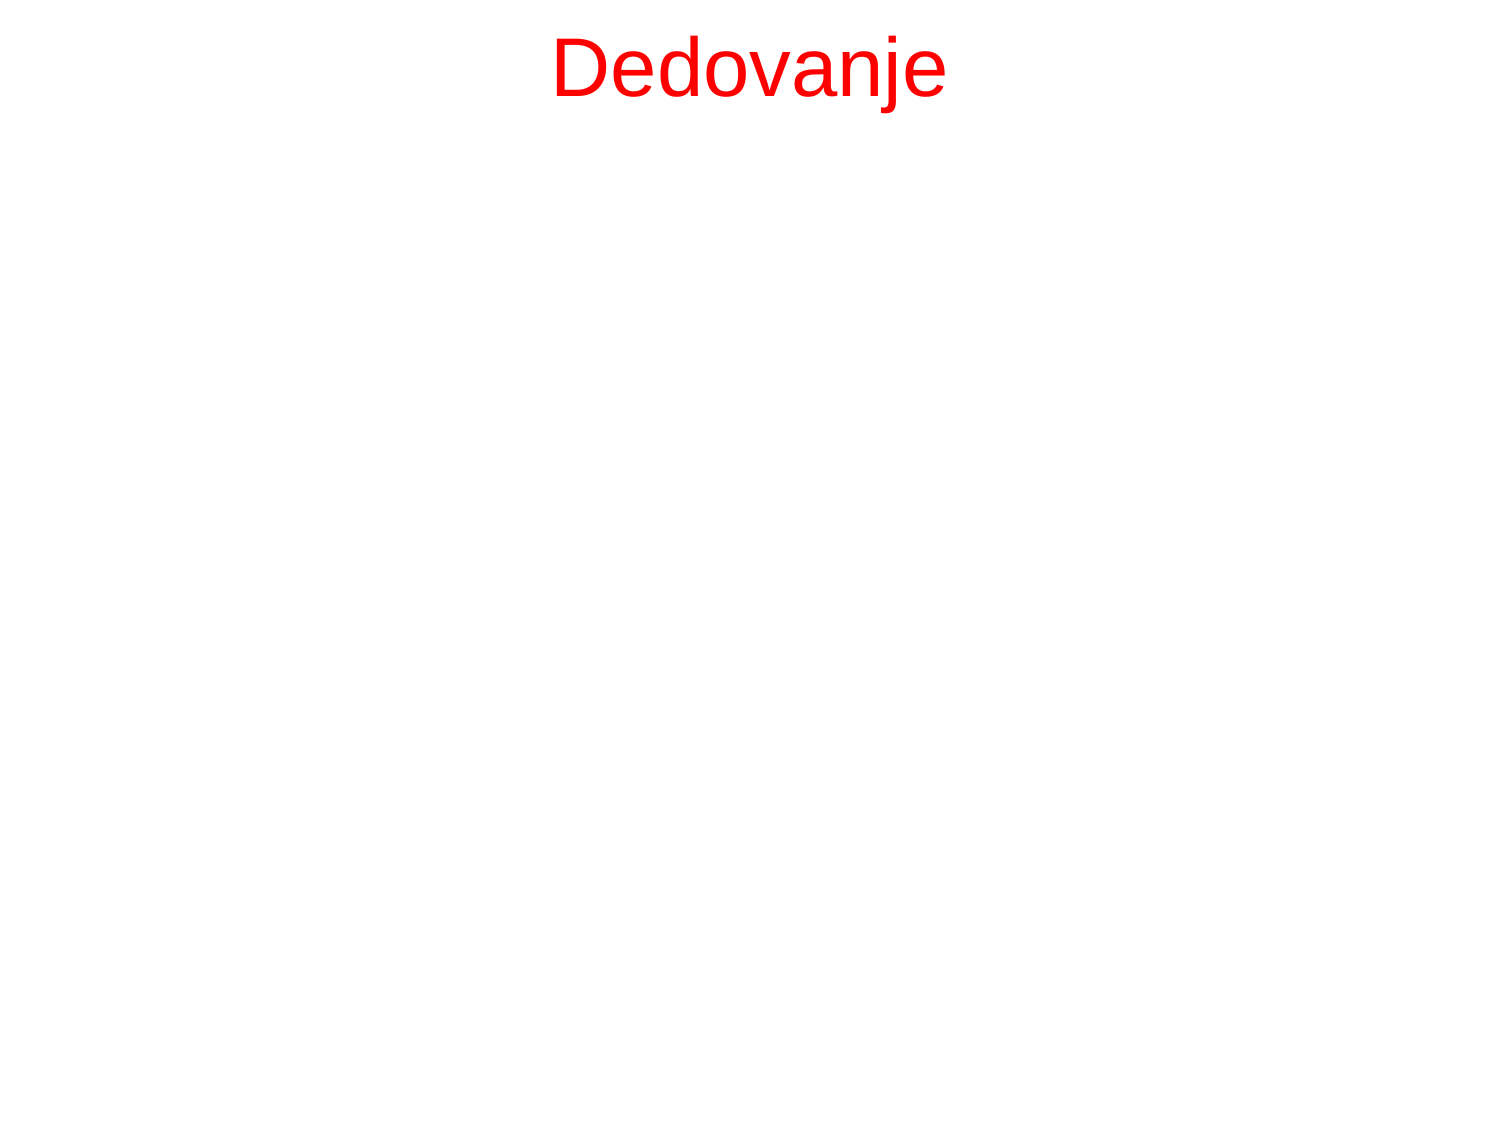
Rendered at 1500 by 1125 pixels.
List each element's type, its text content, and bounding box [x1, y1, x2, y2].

title Dedovanje [112, 0, 1388, 126]
